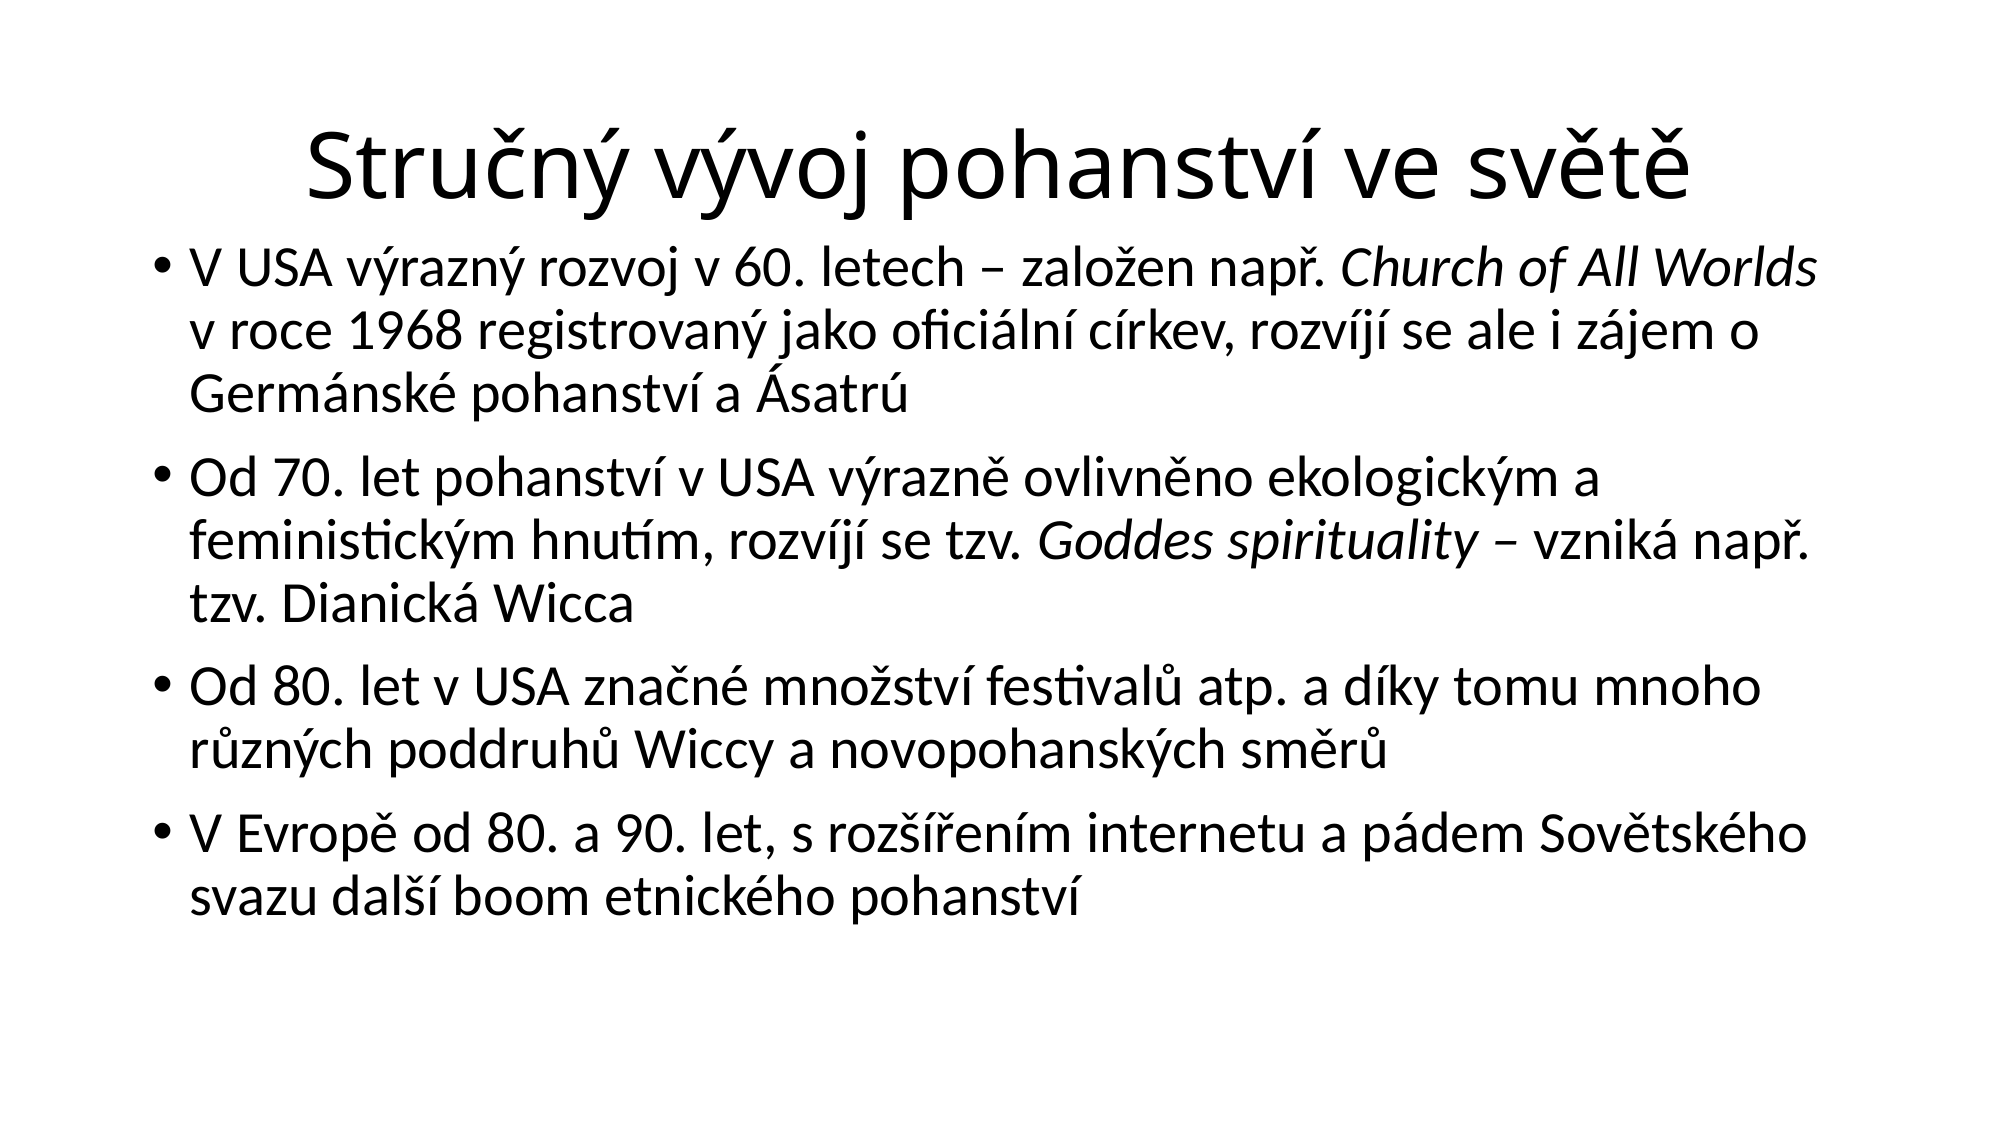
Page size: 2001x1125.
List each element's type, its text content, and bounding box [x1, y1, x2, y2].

title Stručný vývoj pohanství ve světě [137, 59, 1863, 228]
list V USA výrazný rozvoj v 60. letech – založen např. Church of All Worlds v roce 1968 registrovaný jako oficiální církev, rozvíjí se ale i zájem o Germánské pohanství a Ásatrú Od 70. let pohanství v USA výrazně ovlivněno ekologickým a feministickým hnutím, rozvíjí se tzv. Goddes spirituality – vzniká např. tzv. Dianická Wicca Od 80. let v USA značné množství festivalů atp. a díky tomu mnoho různých poddruhů Wiccy a novopohanských směrů V Evropě od 80. a 90. let, s rozšířením internetu a pádem Sovětského svazu další boom etnického pohanství [137, 228, 1863, 943]
